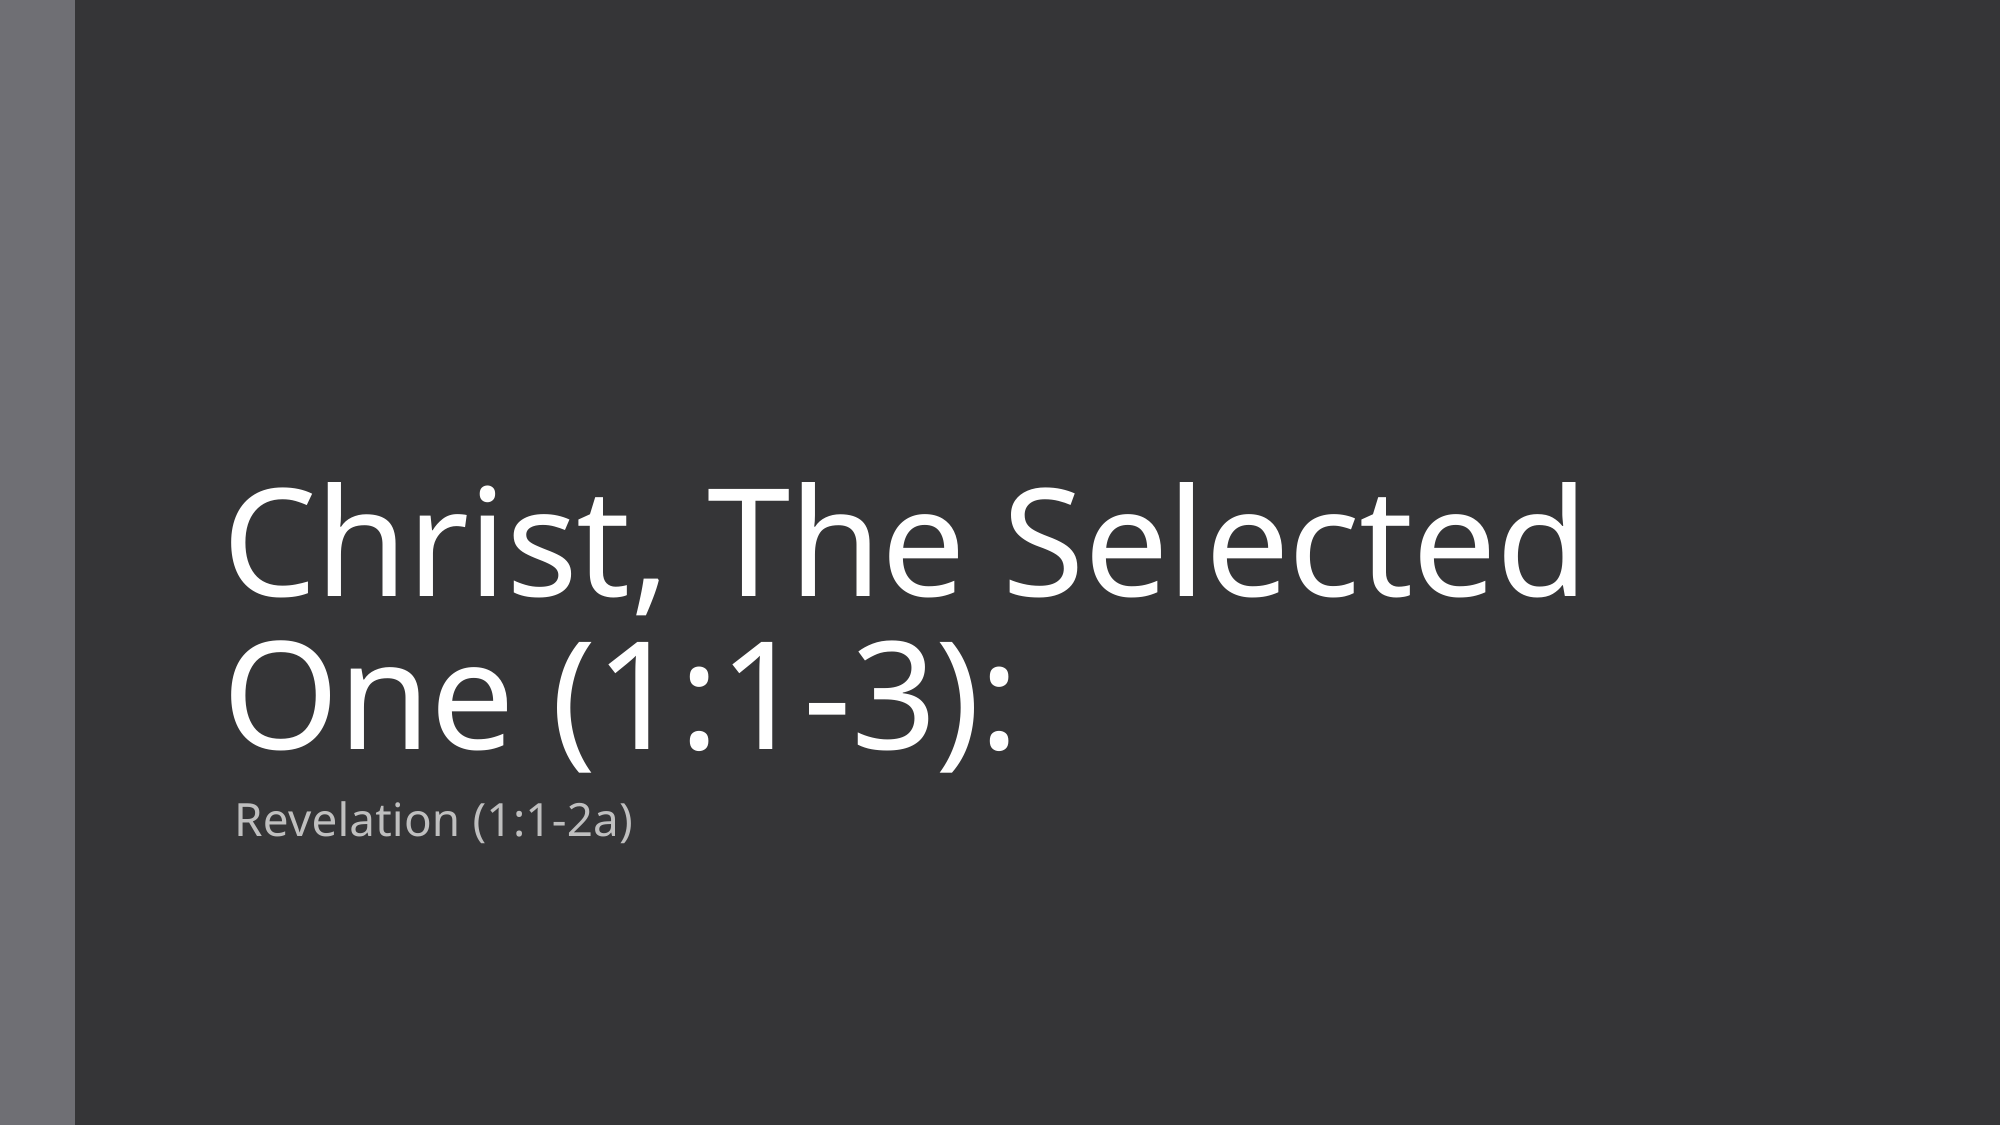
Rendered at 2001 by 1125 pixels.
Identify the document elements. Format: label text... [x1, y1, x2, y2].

subtitle Revelation (1:1-2a) [206, 787, 1752, 1066]
title Christ, The Selected One (1:1-3): [206, 124, 1752, 787]
